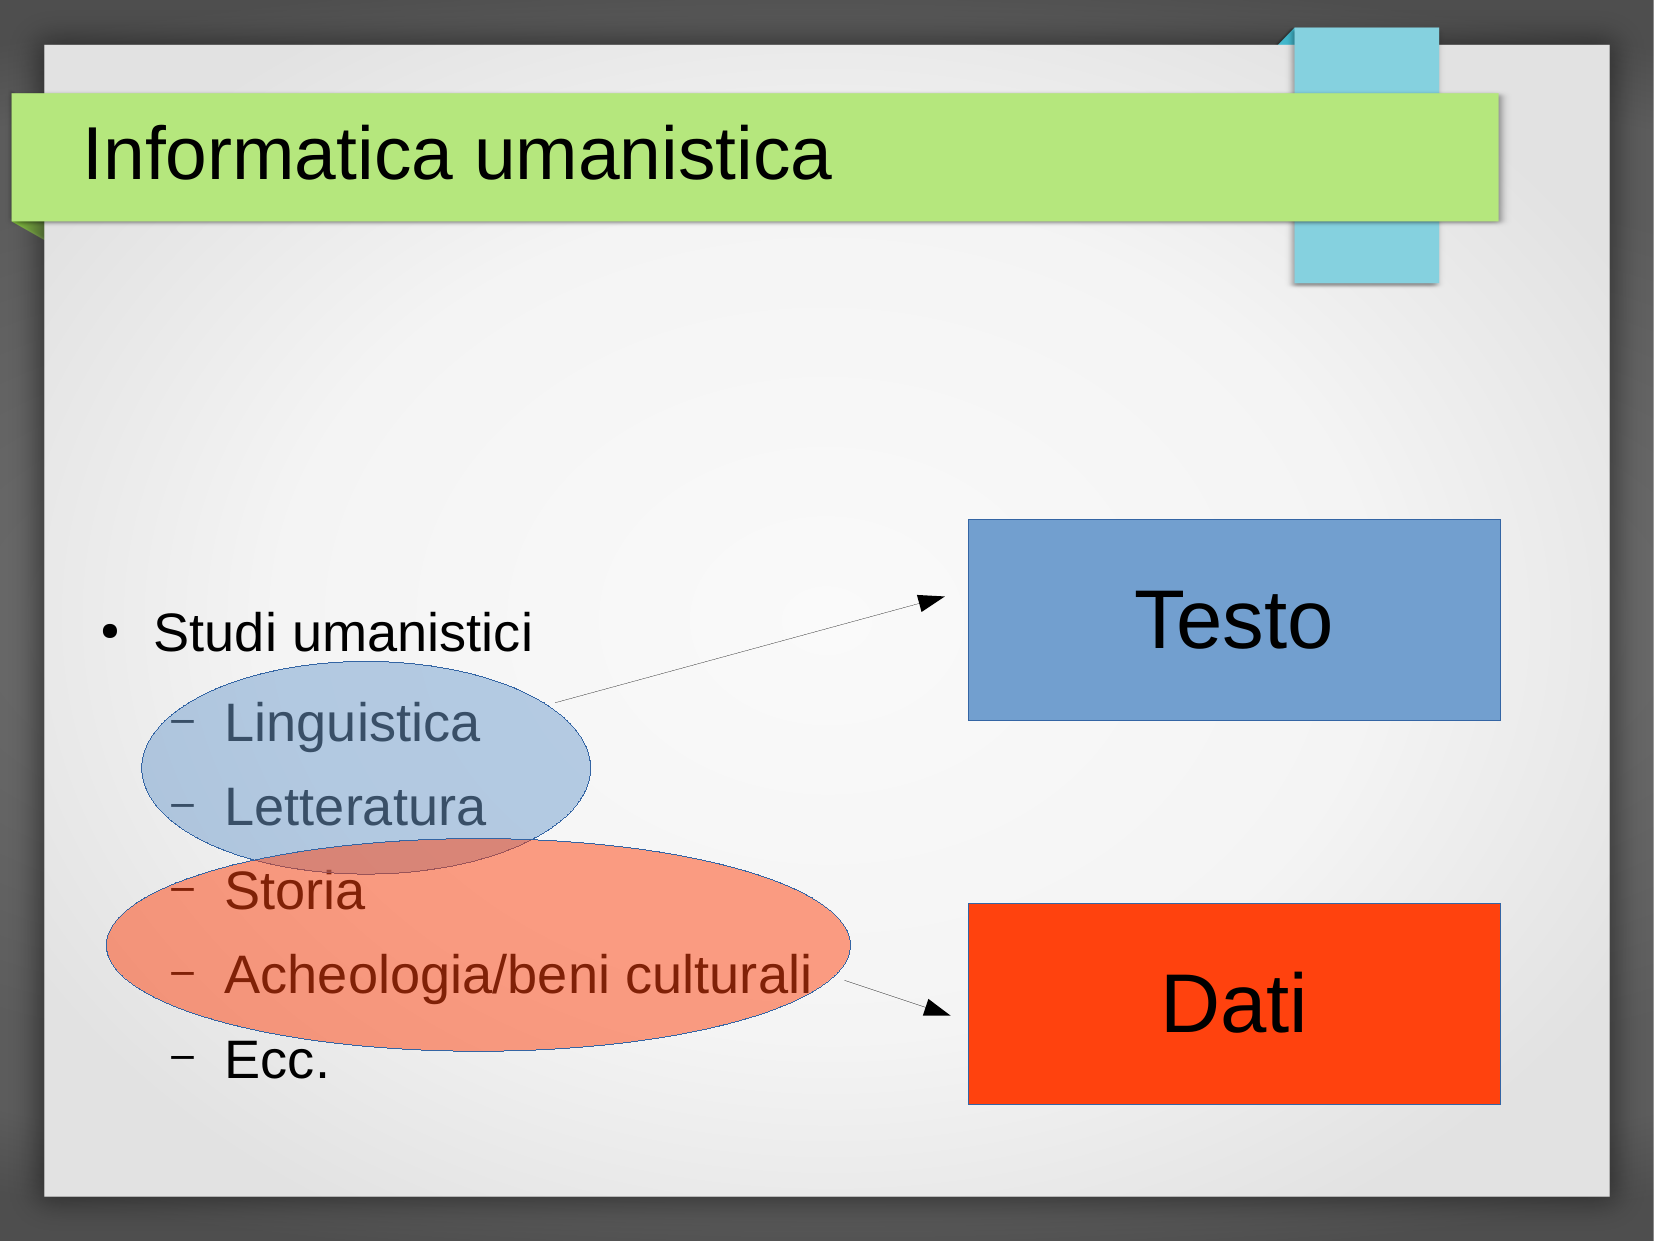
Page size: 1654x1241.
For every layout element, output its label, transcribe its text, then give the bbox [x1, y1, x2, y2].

text_box Testo [968, 519, 1501, 602]
picture [0, 0, 1654, 1241]
list Studi umanistici Linguistica Letteratura Storia Acheologia/beni culturali Ecc. [82, 602, 1571, 1123]
title Informatica umanistica [82, 94, 1264, 213]
text_box [106, 661, 851, 1052]
